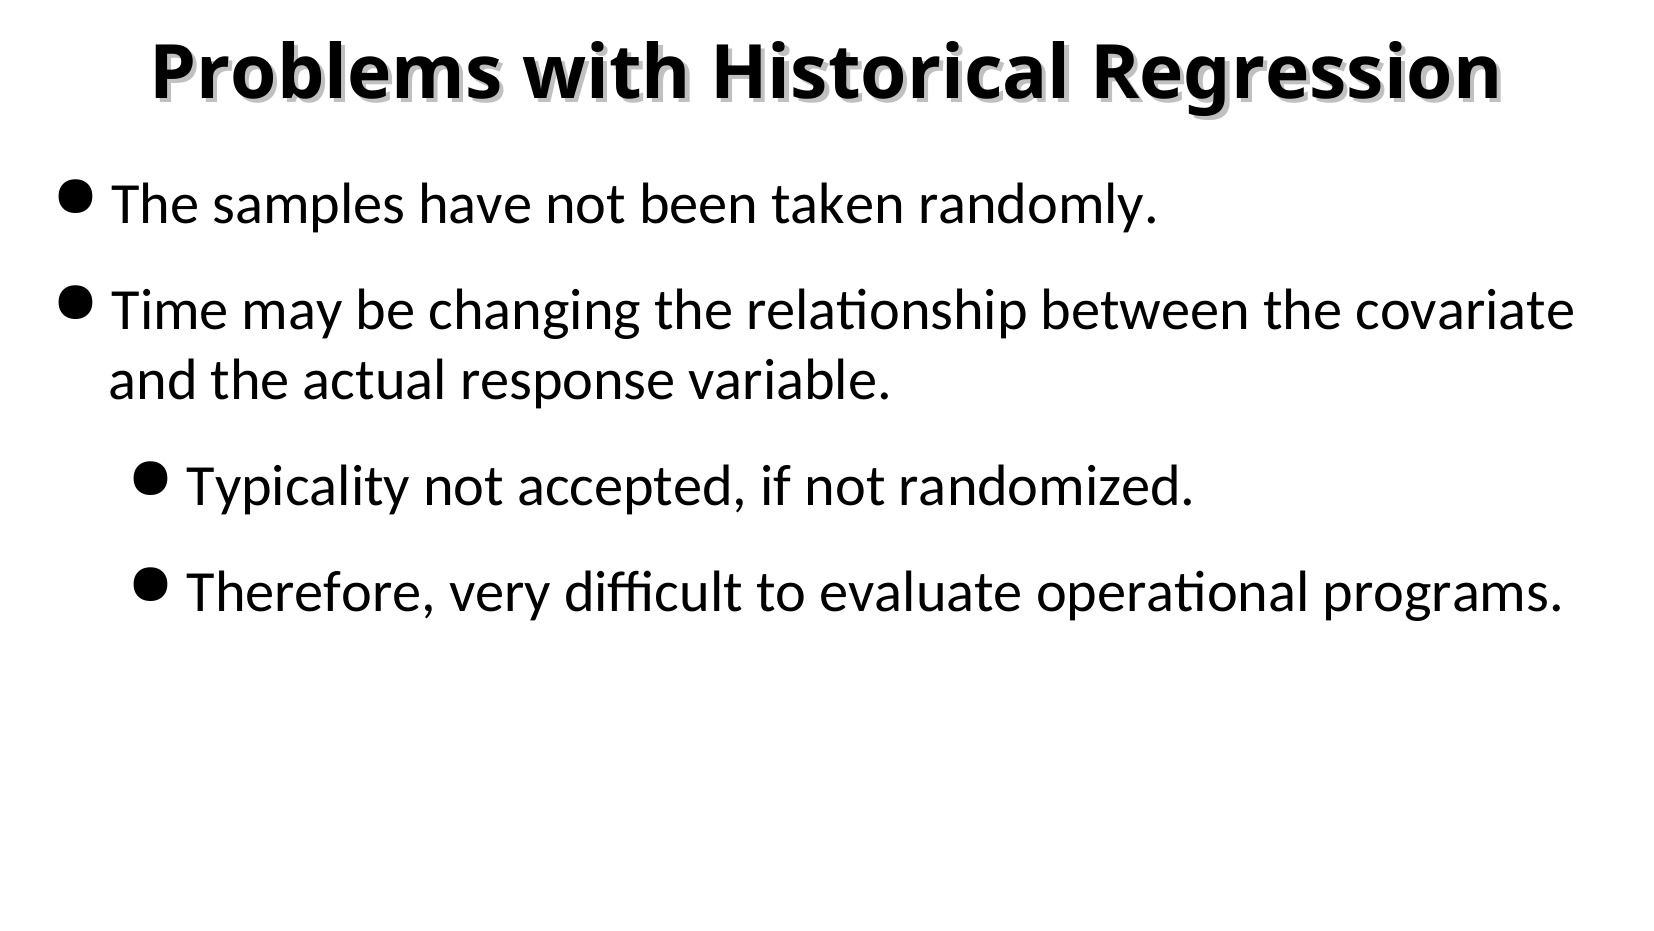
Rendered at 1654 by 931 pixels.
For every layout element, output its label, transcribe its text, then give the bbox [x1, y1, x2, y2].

title Problems with Historical Regression [0, 17, 1654, 119]
text_box The samples have not been taken randomly. Time may be changing the relationship between the covariate and the actual response variable. Typicality not accepted, if not randomized. Therefore, very difficult to evaluate operational programs. [37, 61, 1613, 701]
